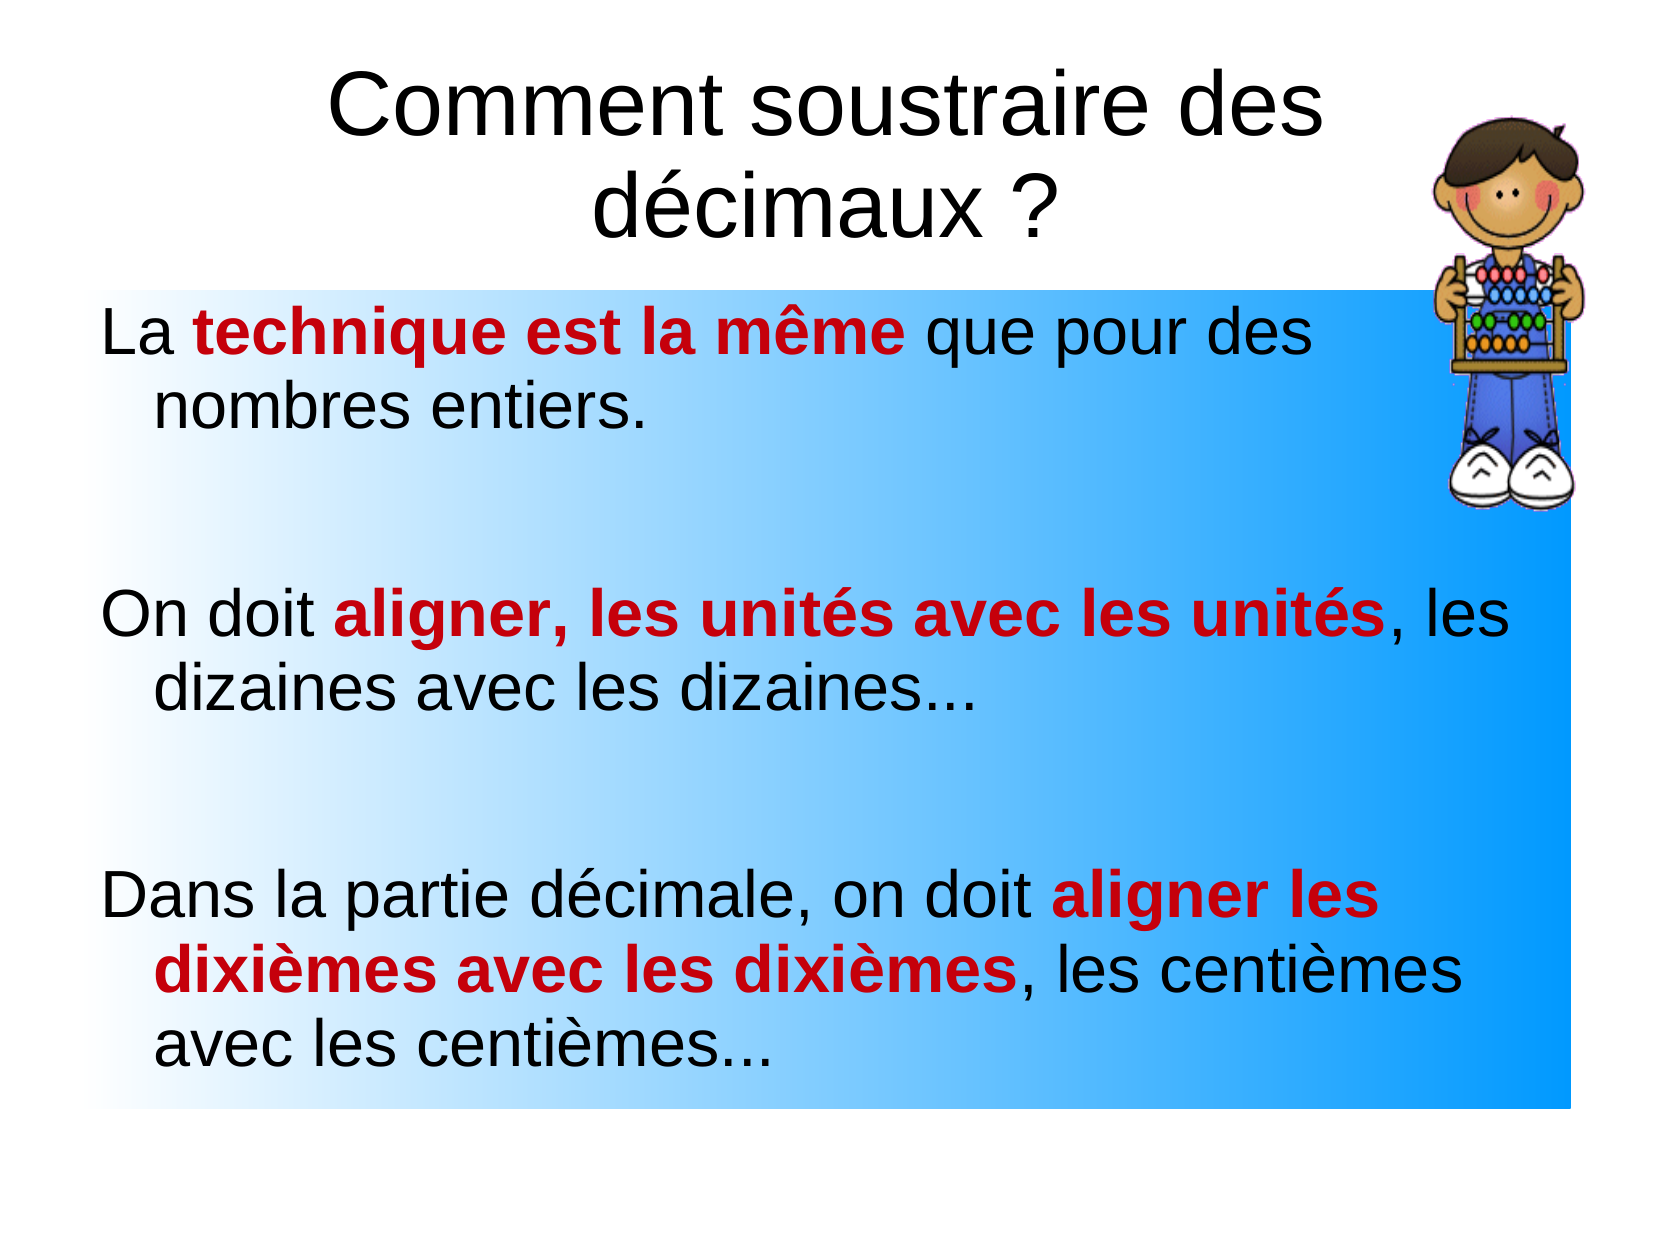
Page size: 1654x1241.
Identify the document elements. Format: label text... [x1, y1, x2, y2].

list La technique est la même que pour des nombres entiers. On doit aligner, les unités avec les unités, les dizaines avec les dizaines... Dans la partie décimale, on doit aligner les dixièmes avec les dixièmes, les centièmes avec les centièmes... [82, 290, 1571, 1109]
picture [1429, 106, 1595, 520]
title Comment soustraire des décimaux ? [82, 47, 1571, 259]
